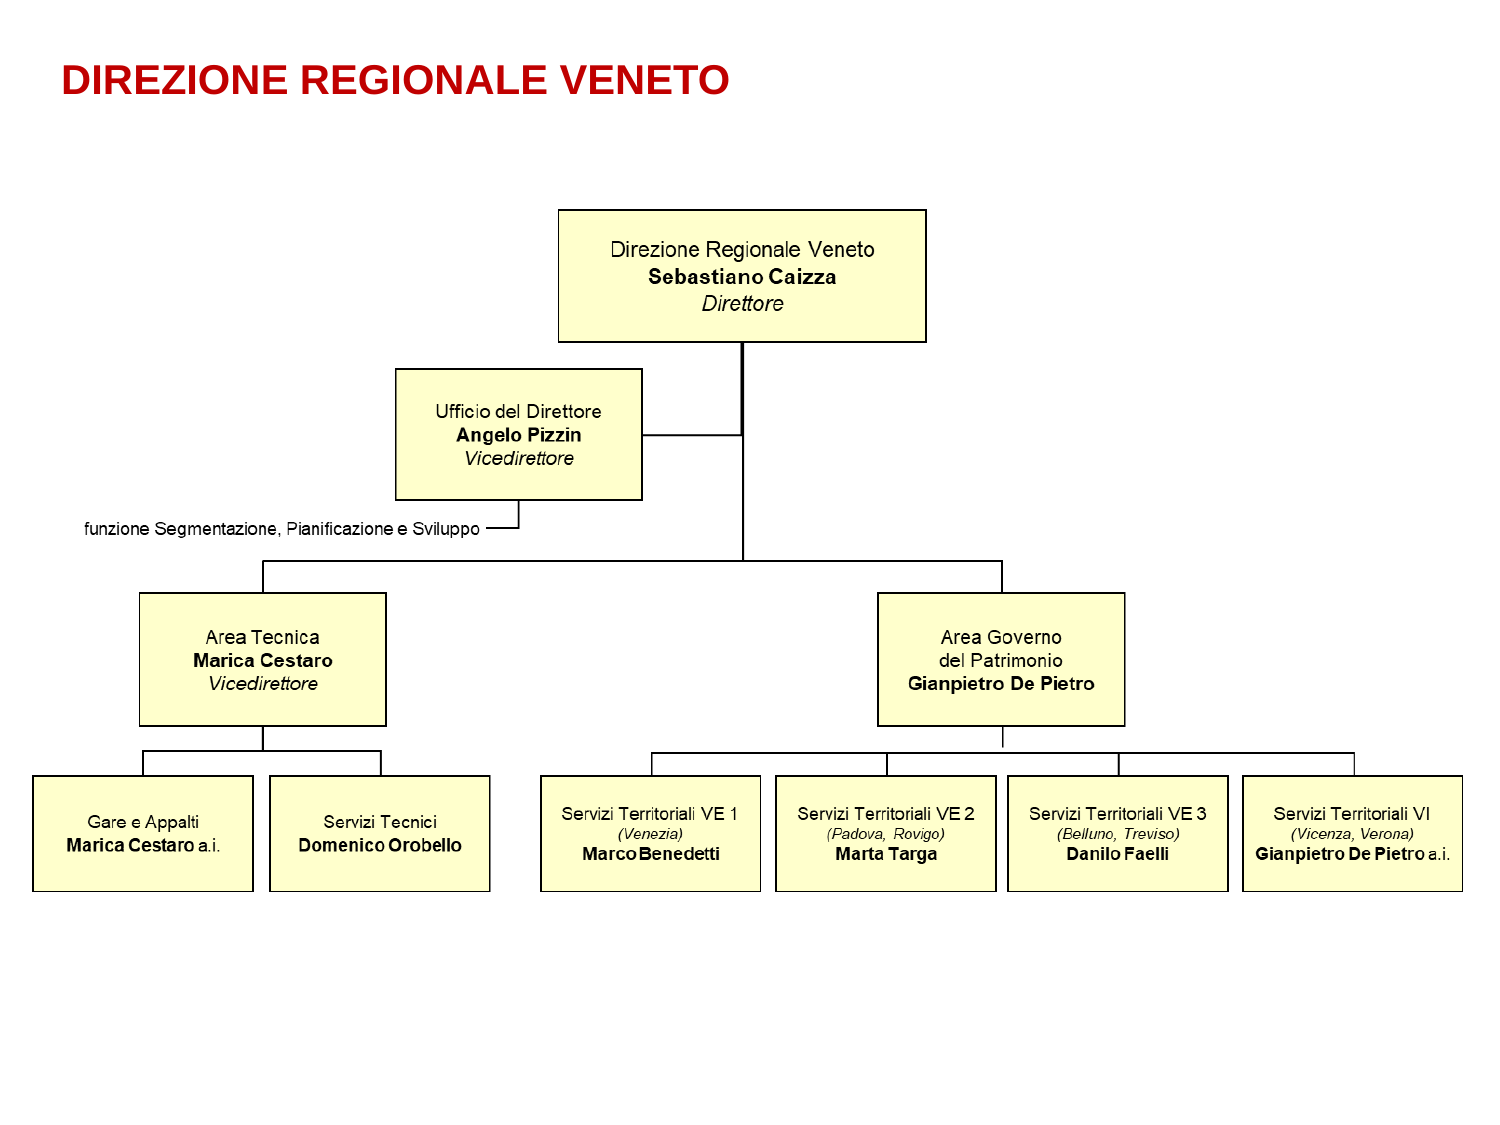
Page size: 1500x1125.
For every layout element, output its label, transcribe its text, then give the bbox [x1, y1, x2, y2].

picture [32, 209, 1463, 892]
text_box DIREZIONE REGIONALE VENETO [46, 45, 1500, 128]
